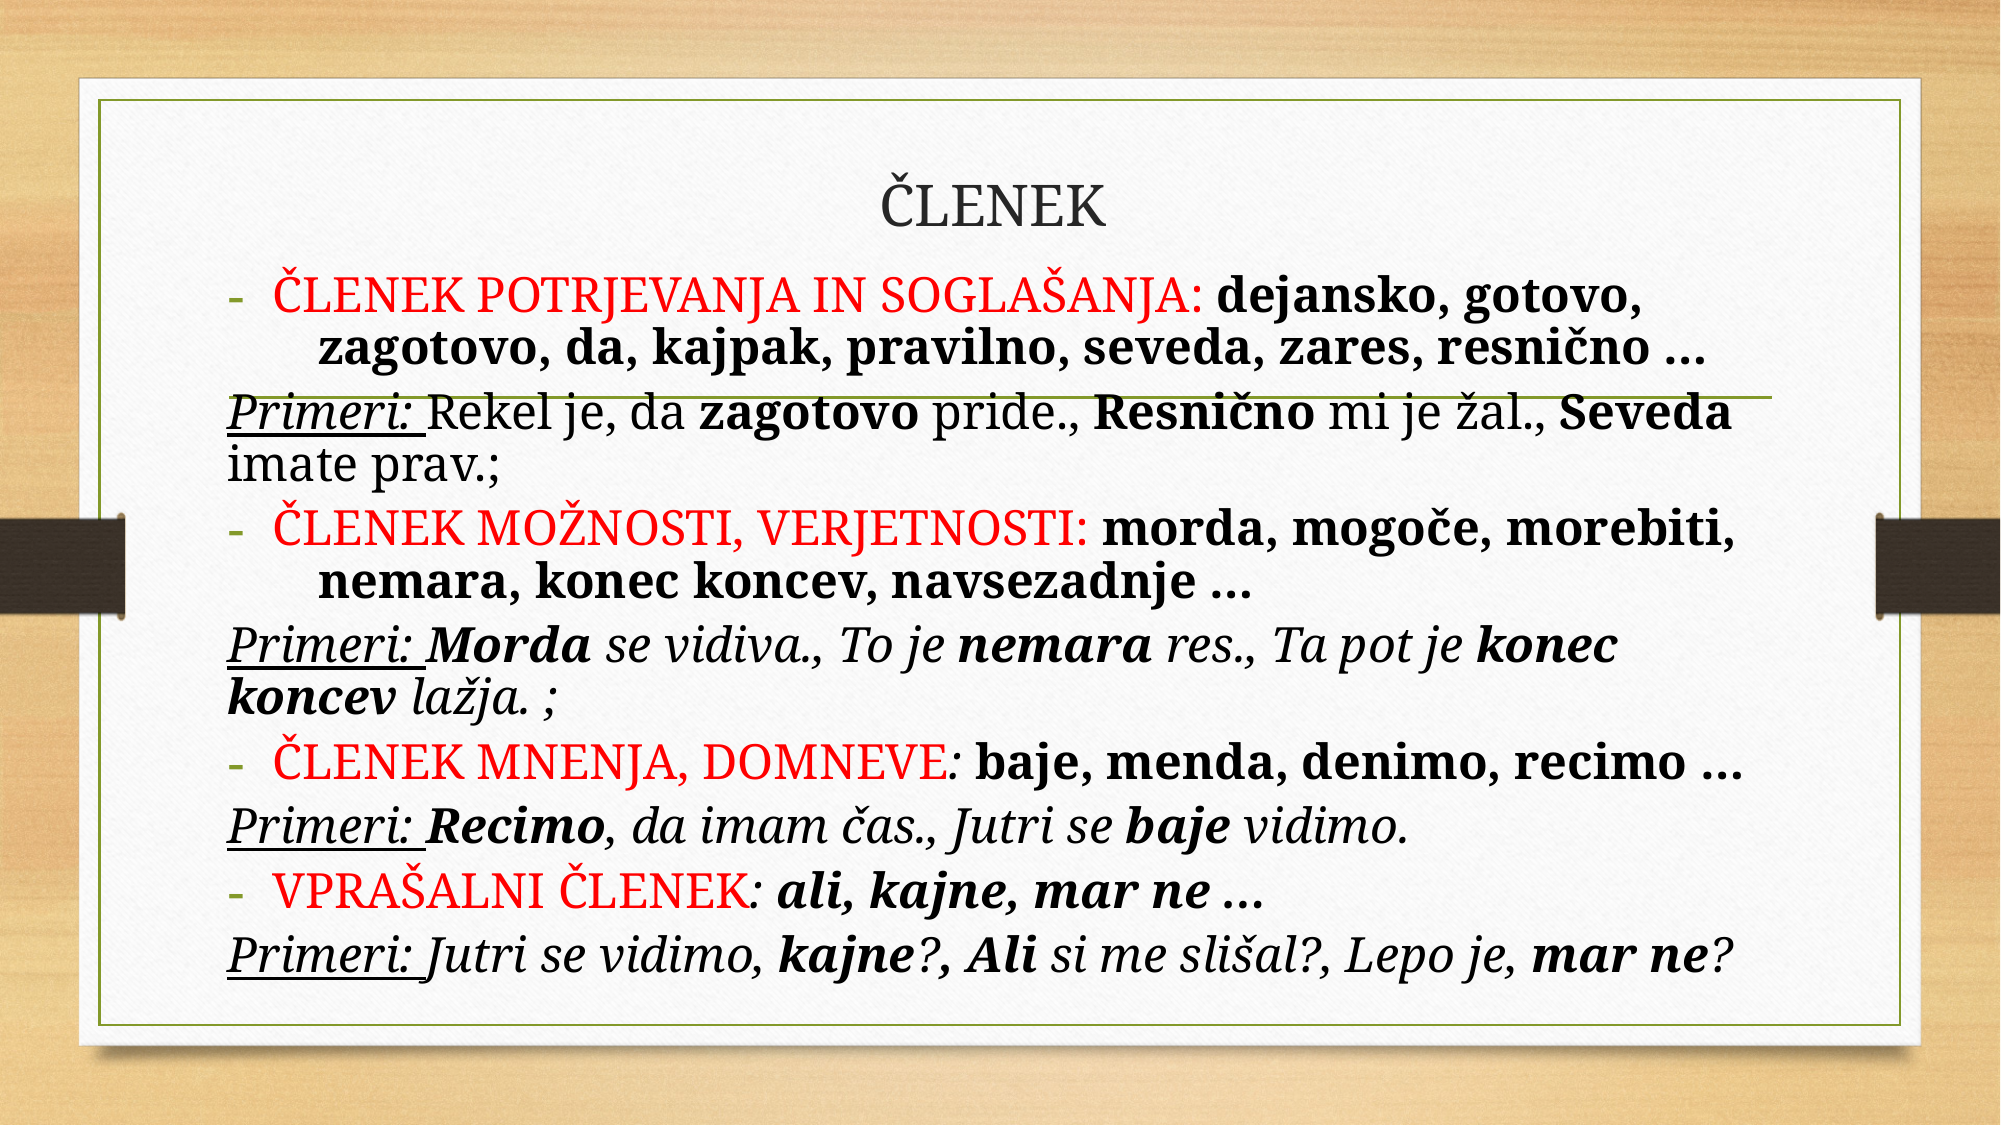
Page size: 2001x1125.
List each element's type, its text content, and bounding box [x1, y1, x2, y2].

list ČLENEK POTRJEVANJA IN SOGLAŠANJA: dejansko, gotovo, zagotovo, da, kajpak, pravilno, seveda, zares, resnično … Primeri: Rekel je, da zagotovo pride., Resnično mi je žal., Seveda imate prav.; ČLENEK MOŽNOSTI, VERJETNOSTI: morda, mogoče, morebiti, nemara, konec koncev, navsezadnje … Primeri: Morda se vidiva., To je nemara res., Ta pot je konec koncev lažja. ; ČLENEK MNENJA, DOMNEVE: baje, menda, denimo, recimo … Primeri: Recimo, da imam čas., Jutri se baje vidimo. VPRAŠALNI ČLENEK: ali, kajne, mar ne … Primeri: Jutri se vidimo, kajne?, Ali si me slišal?, Lepo je, mar ne? [212, 263, 1788, 1040]
title ČLENEK [212, 161, 1788, 246]
